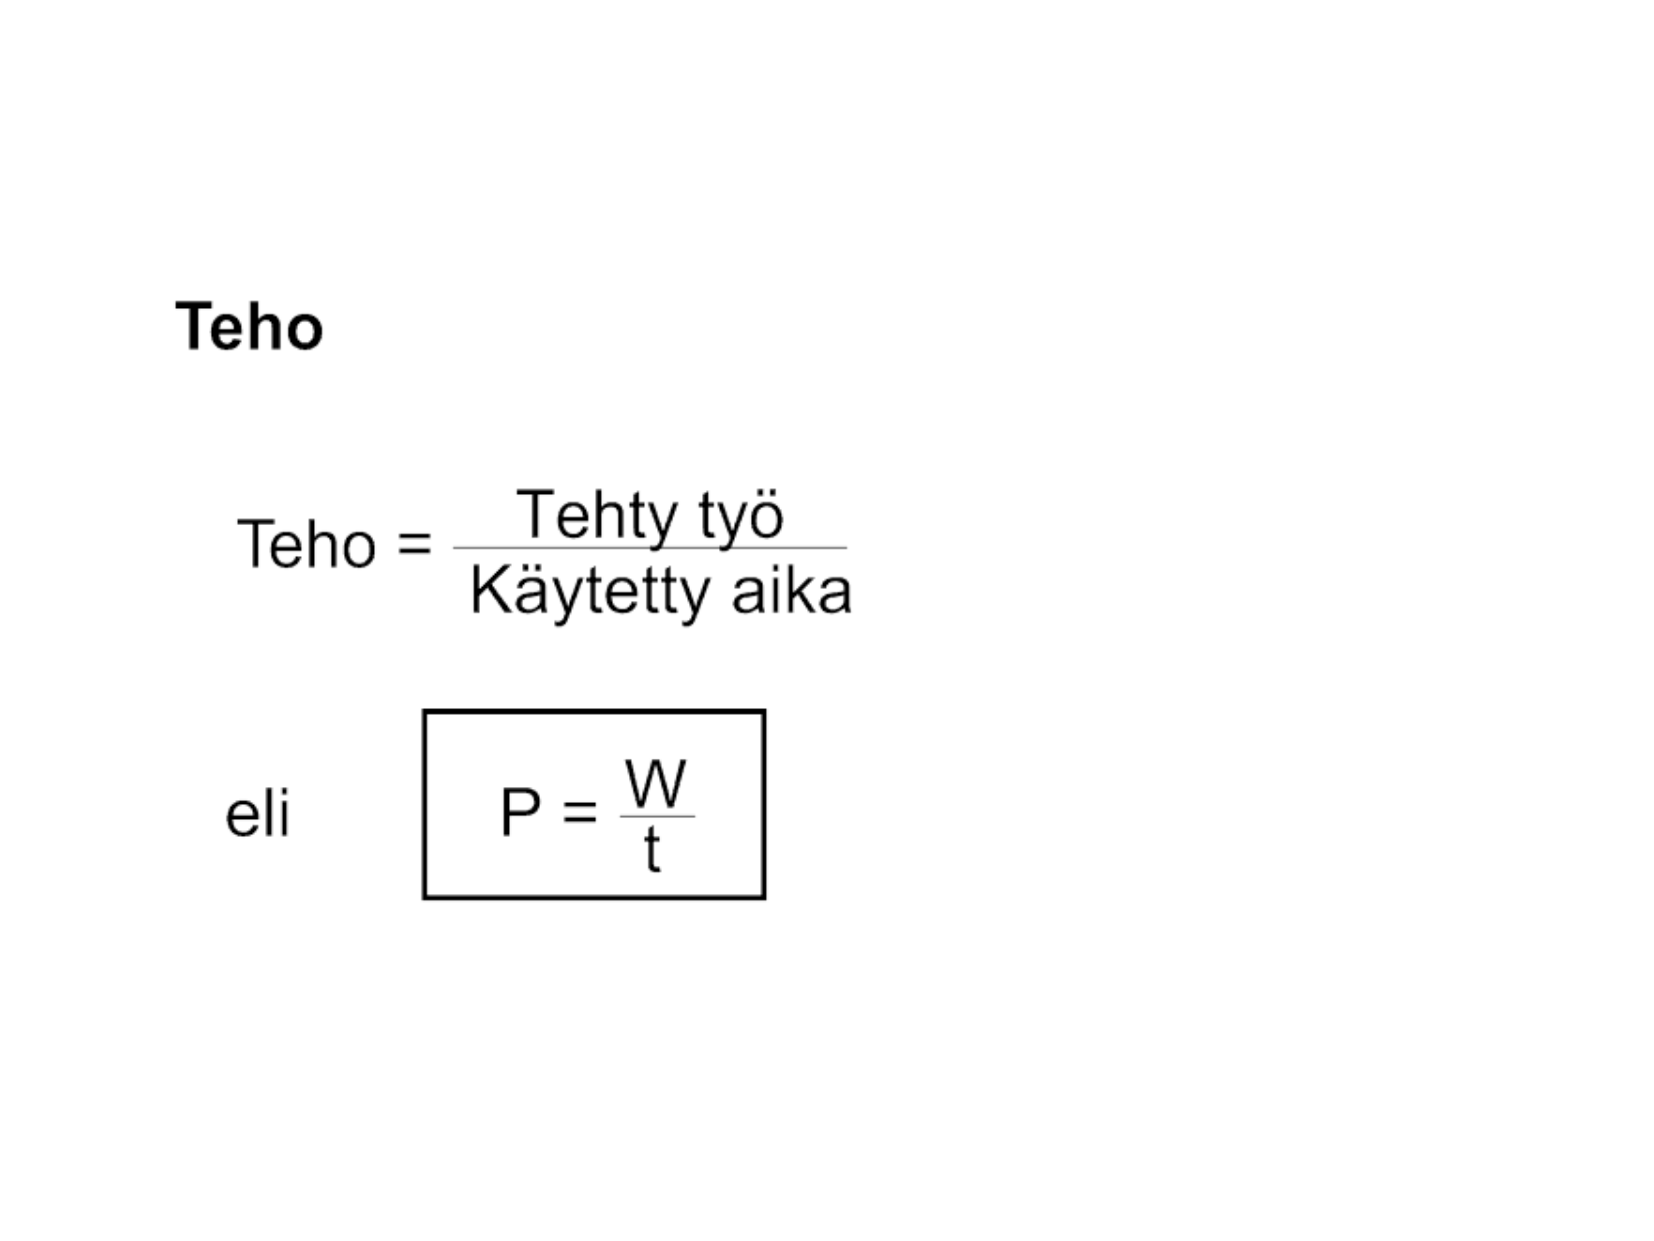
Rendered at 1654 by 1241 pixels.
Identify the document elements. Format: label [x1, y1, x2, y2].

picture [118, 200, 1590, 942]
